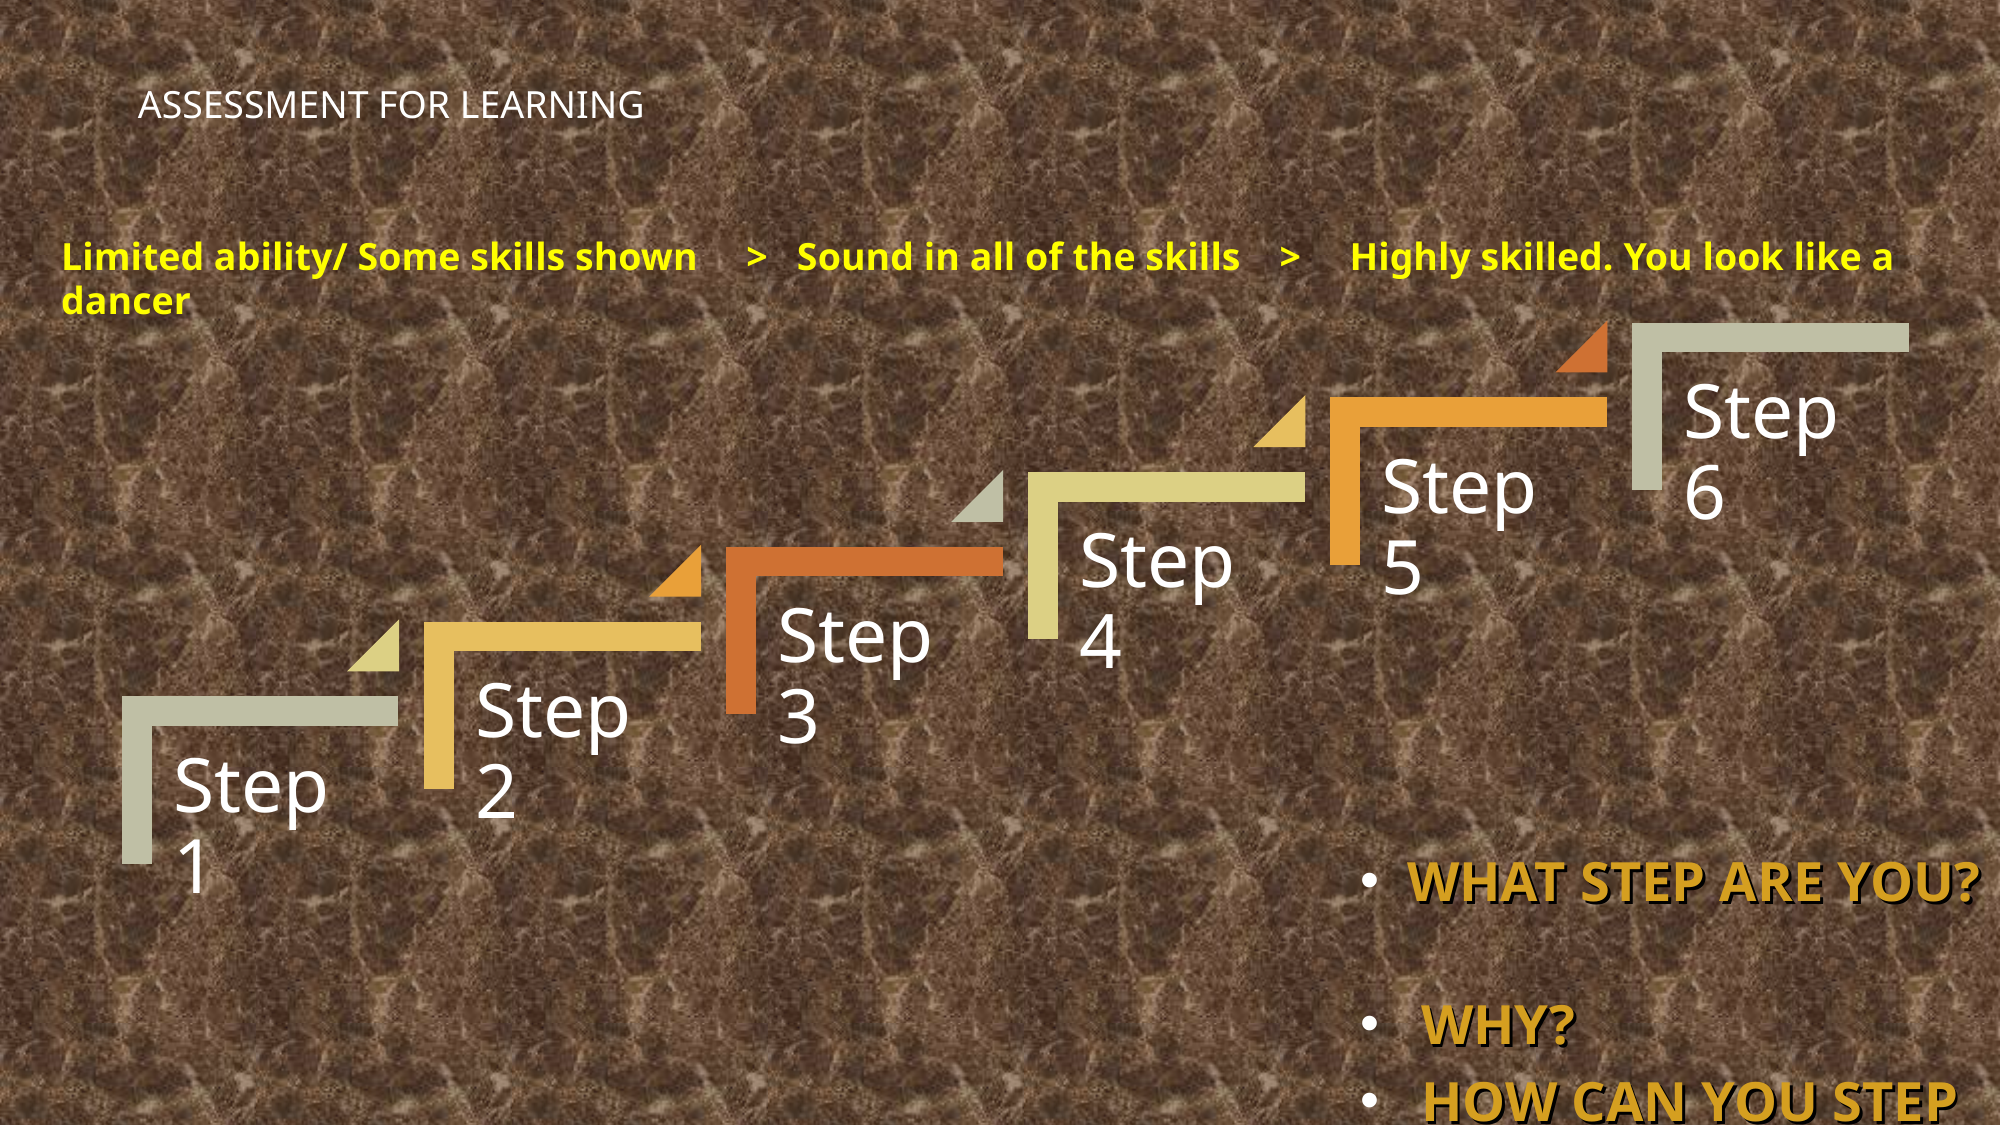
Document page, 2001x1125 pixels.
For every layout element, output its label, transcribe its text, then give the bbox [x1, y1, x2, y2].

text_box Step 1 [150, 725, 398, 942]
text_box [652, 548, 700, 596]
text_box [1633, 324, 1908, 489]
text_box Step 5 [1358, 426, 1606, 643]
text_box [350, 623, 398, 670]
text_box [1257, 398, 1304, 446]
text_box Step 6 [1660, 351, 1908, 568]
text_box [955, 473, 1002, 521]
text_box What Step are you? Why? How can you step up? [1345, 840, 2000, 1100]
text_box [425, 623, 699, 788]
text_box [1029, 473, 1304, 638]
text_box Step 2 [452, 650, 700, 867]
text_box Step 3 [754, 575, 1002, 792]
text_box [1559, 324, 1606, 371]
text_box ASSESSMENT FOR LEARNING [122, 73, 950, 134]
text_box [123, 697, 397, 863]
text_box [727, 548, 1002, 713]
text_box Limited ability/ Some skills shown > Sound in all of the skills > Highly skilled. You look like a dancer [46, 224, 1989, 286]
text_box Step 4 [1056, 500, 1304, 718]
text_box [1331, 398, 1606, 564]
